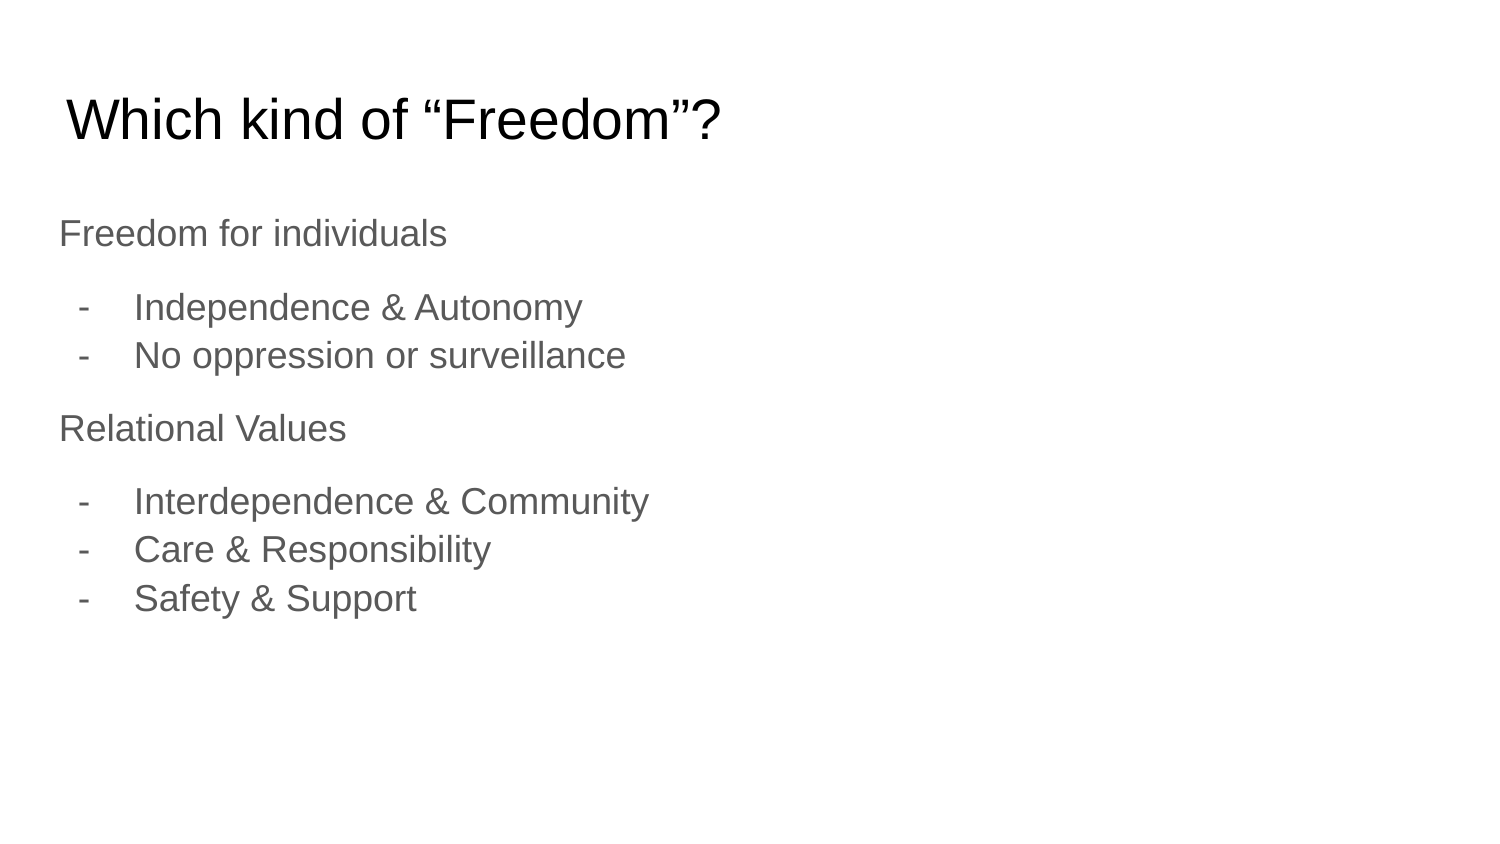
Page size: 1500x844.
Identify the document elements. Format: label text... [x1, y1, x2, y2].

list Freedom for individuals Independence & Autonomy No oppression or surveillance Relational Values Interdependence & Community Care & Responsibility Safety & Support [44, 191, 1442, 752]
title Which kind of “Freedom”? [51, 72, 1449, 167]
